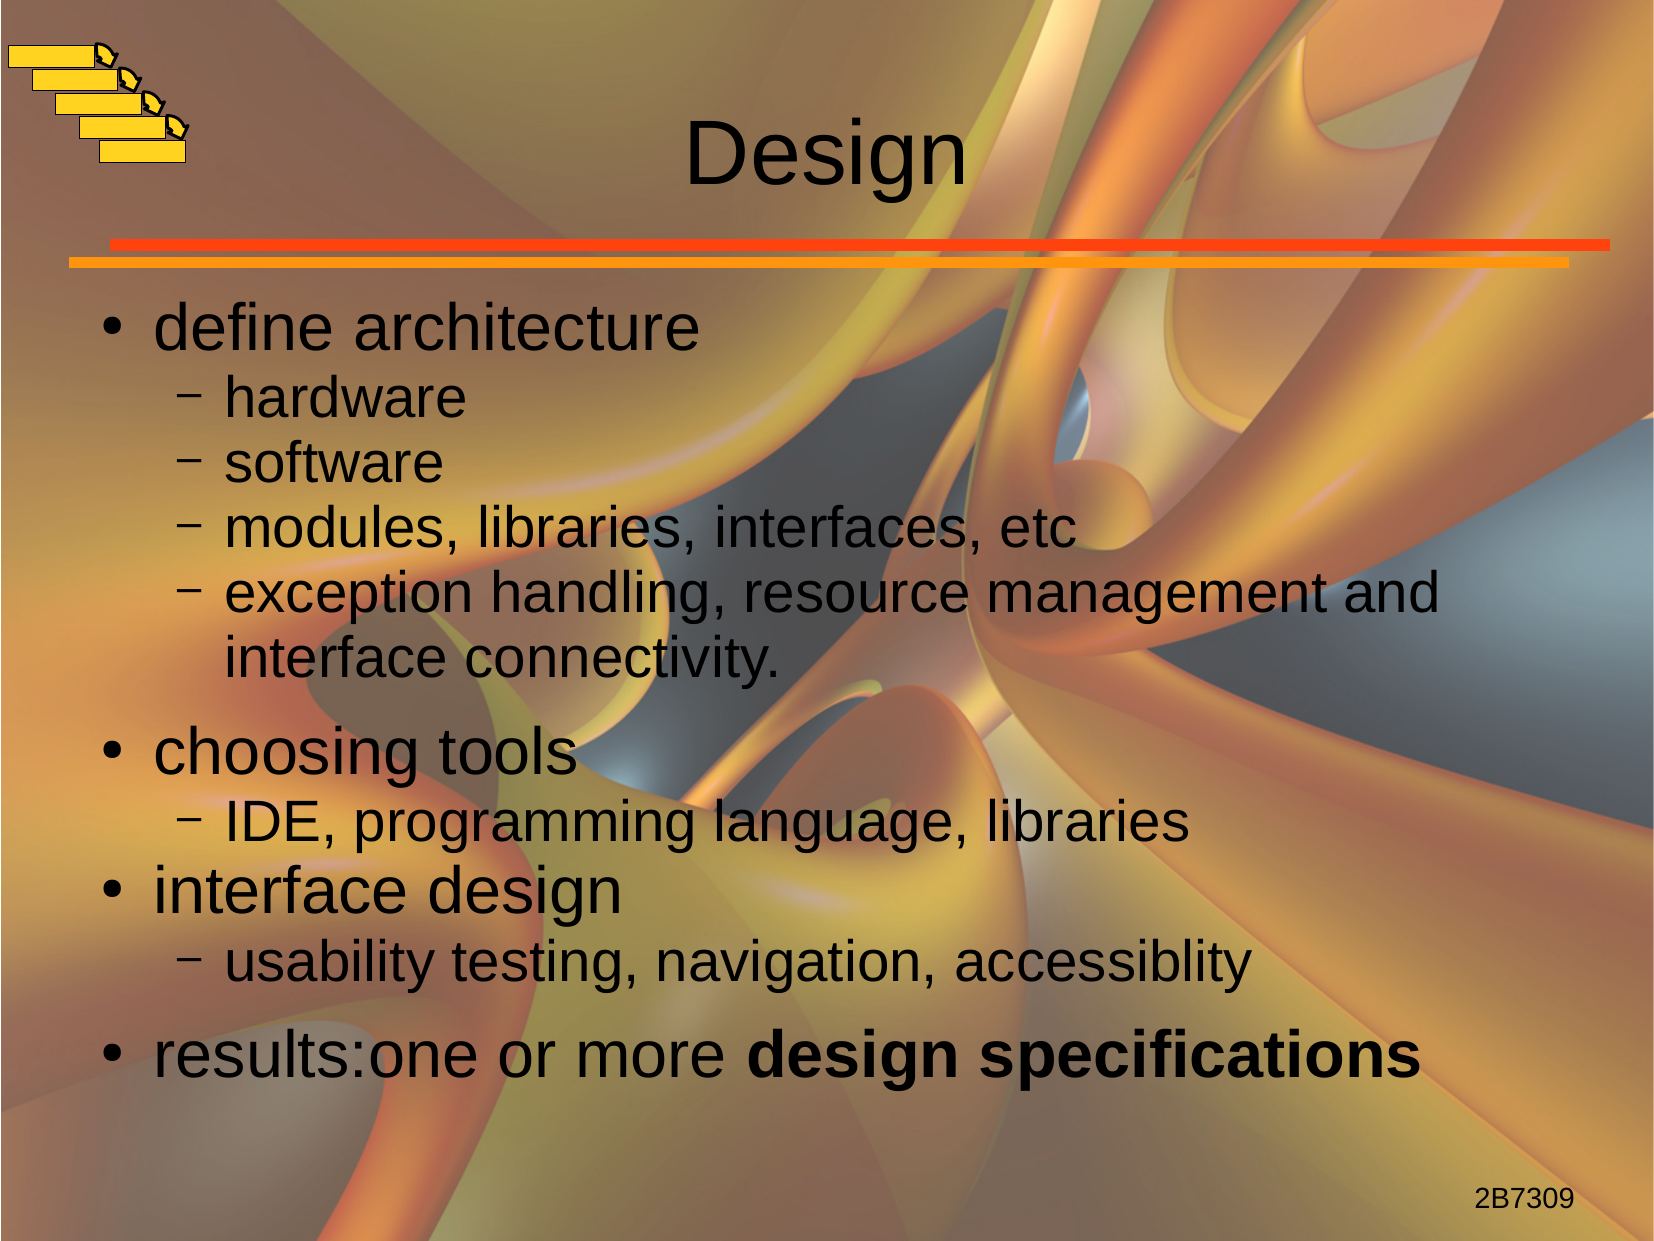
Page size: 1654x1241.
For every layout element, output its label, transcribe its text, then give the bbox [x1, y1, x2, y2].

text_box [96, 43, 118, 68]
title Design [82, 56, 1571, 250]
text_box [79, 91, 189, 163]
text_box [8, 45, 95, 68]
list define architecture hardware software modules, libraries, interfaces, etc exception handling, resource management and interface connectivity. choosing tools IDE, programming language, libraries interface design usability testing, navigation, accessiblity results:one or more design specifications [82, 290, 1571, 1181]
text_box [55, 93, 142, 115]
text_box [119, 68, 141, 92]
text_box [32, 69, 118, 91]
